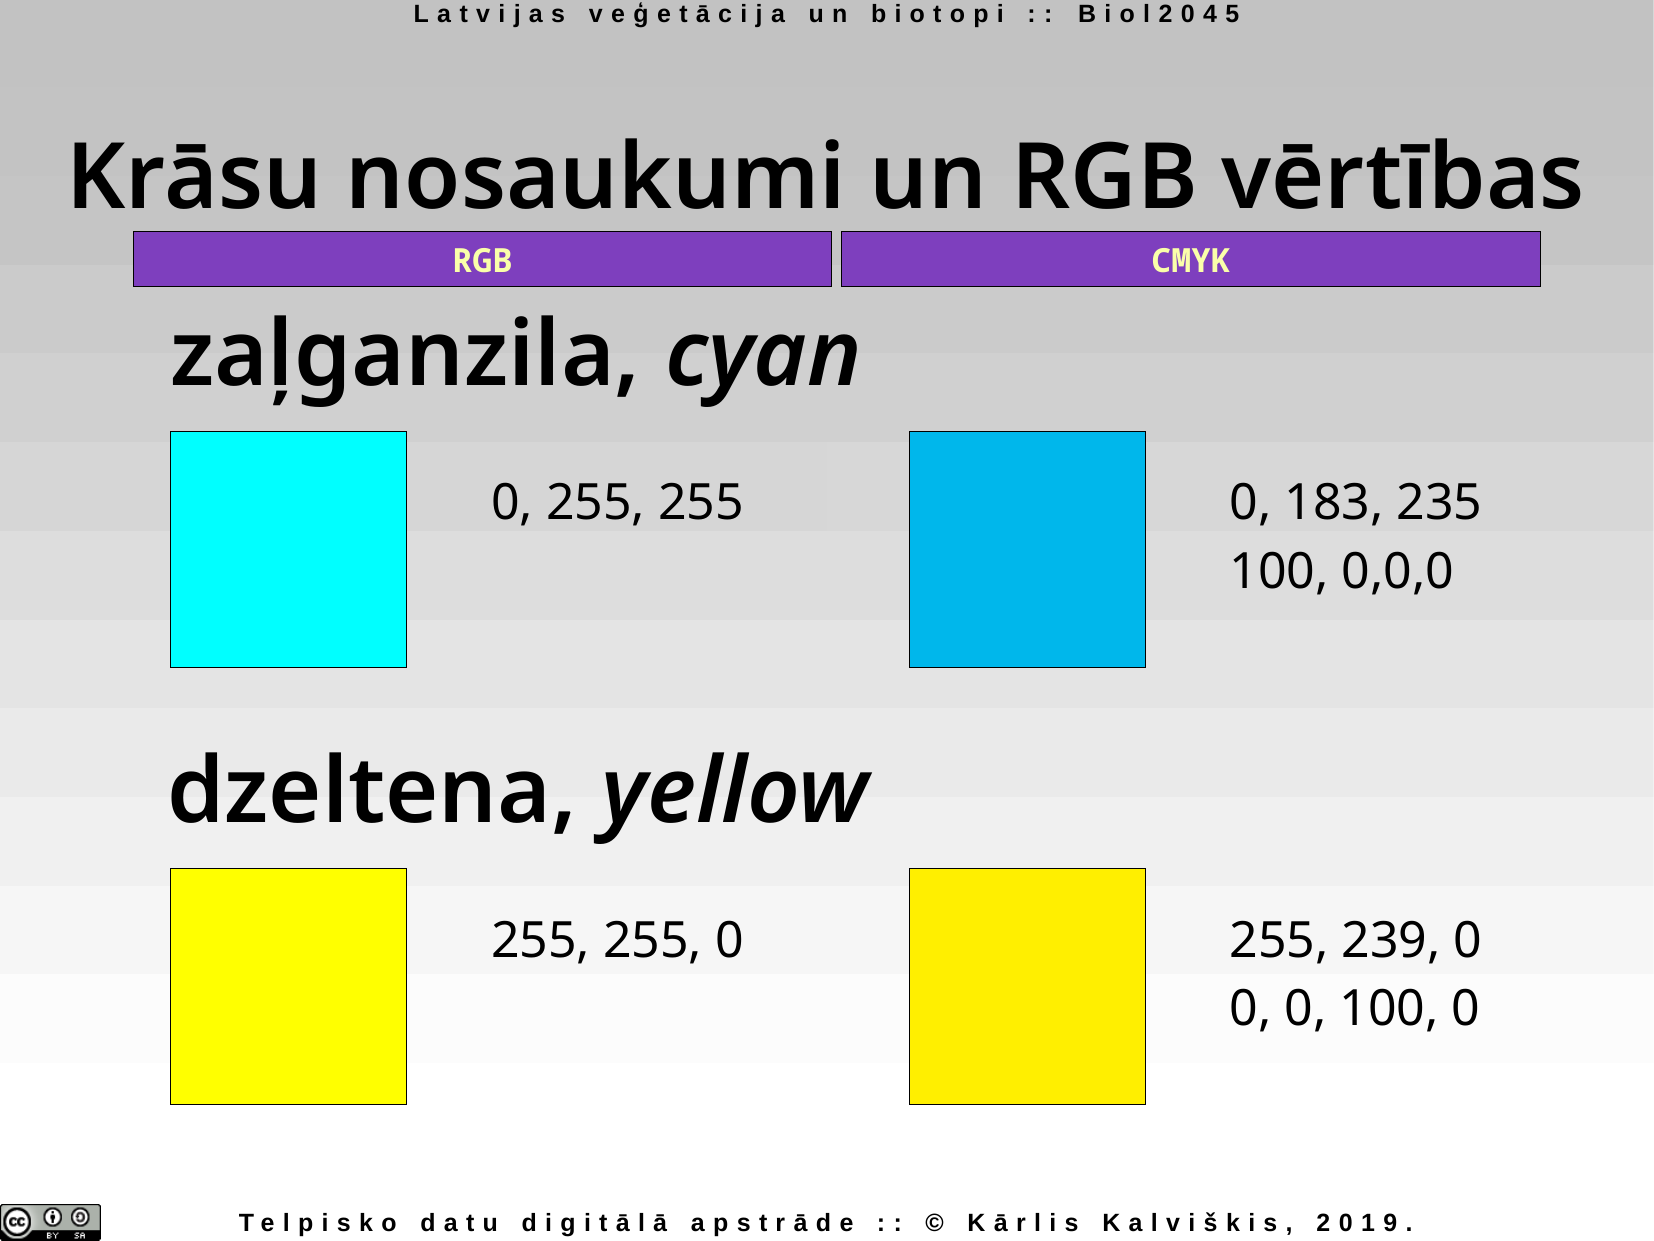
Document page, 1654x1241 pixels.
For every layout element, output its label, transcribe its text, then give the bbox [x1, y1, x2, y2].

text_box [909, 431, 1146, 668]
text_box RGB [133, 231, 832, 287]
text_box zaļganzila, cyan [170, 287, 857, 389]
text_box [170, 431, 407, 668]
text_box 255, 255, 0 [491, 904, 717, 960]
text_box 255, 239, 0 0, 0, 100, 0 [1229, 904, 1470, 1024]
text_box 0, 183, 235 100, 0,0,0 [1229, 466, 1455, 522]
text_box 0, 255, 255 [491, 466, 717, 522]
text_box dzeltena, yellow [167, 724, 848, 830]
title Krāsu nosaukumi un RGB vērtības [29, 49, 1625, 296]
text_box [170, 868, 407, 1105]
text_box CMYK [841, 231, 1541, 287]
text_box [909, 868, 1146, 1105]
picture [0, 0, 1654, 1241]
